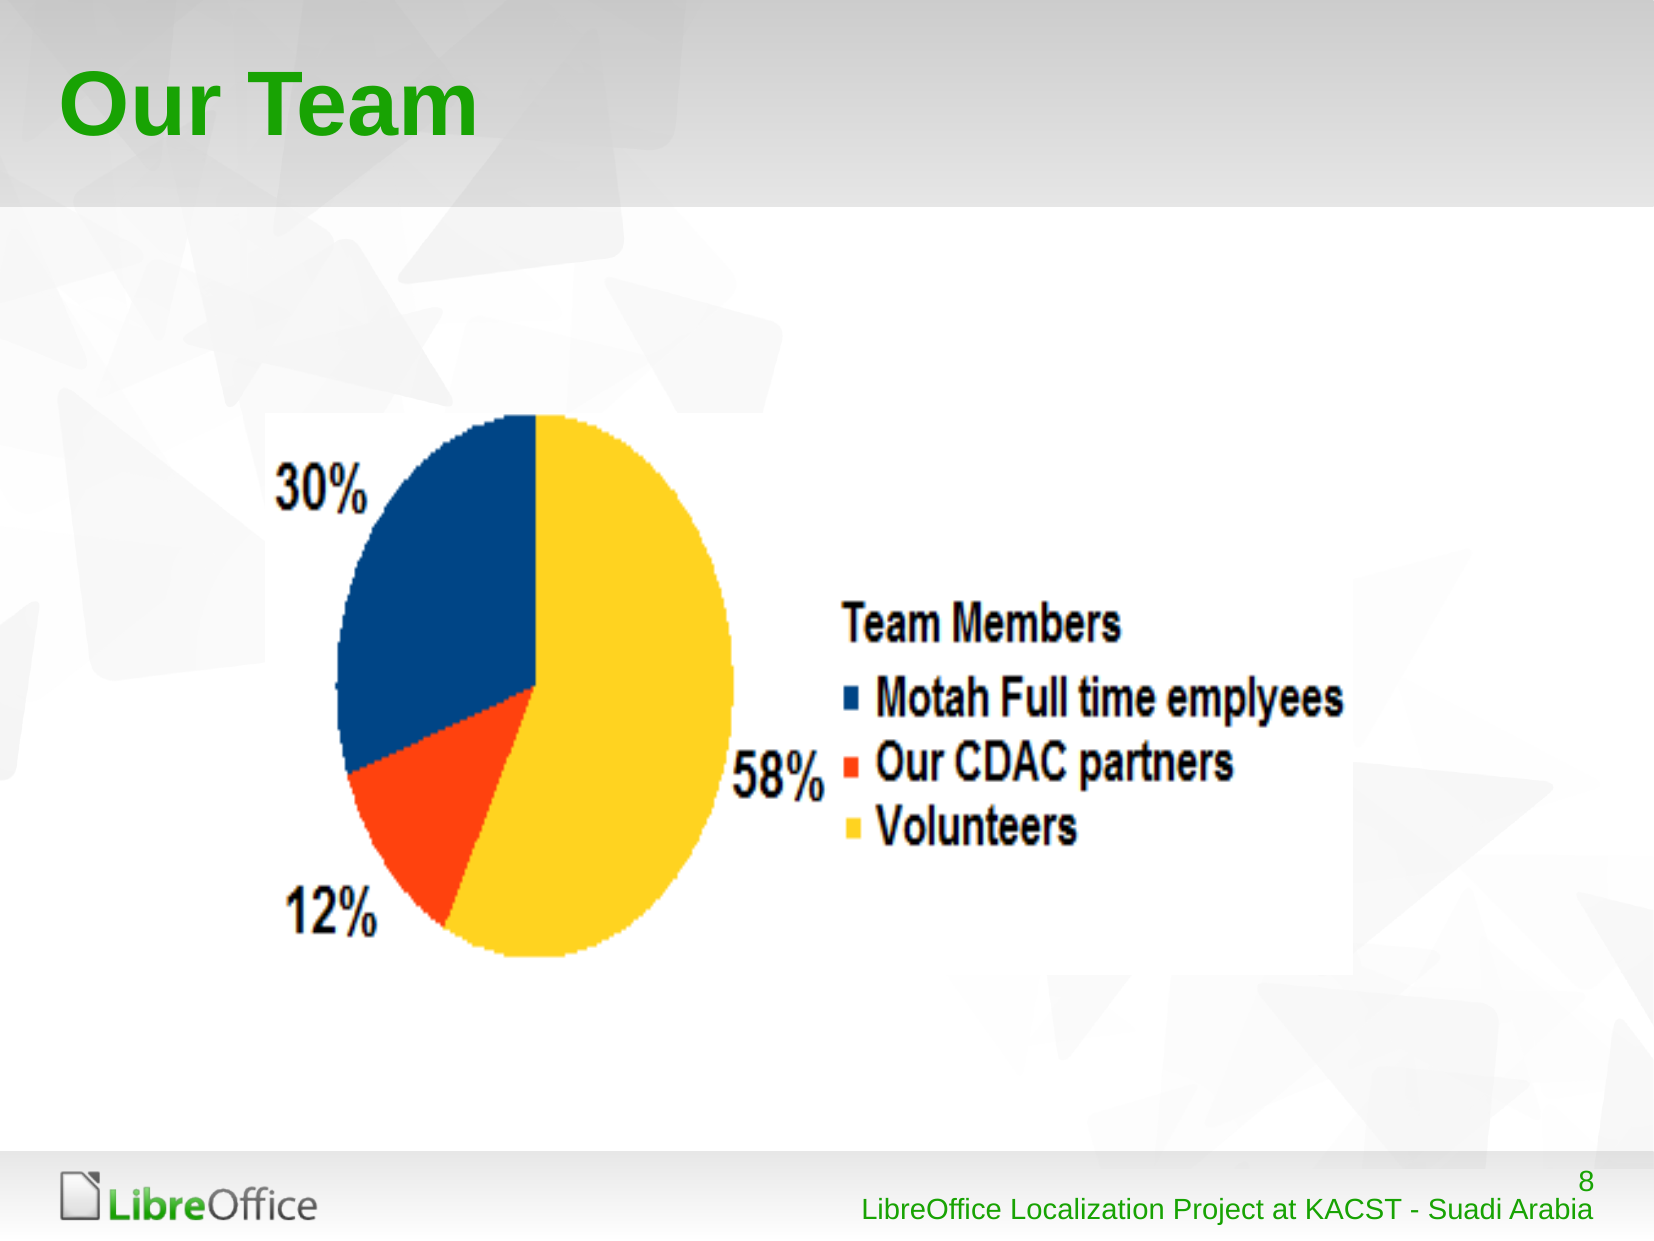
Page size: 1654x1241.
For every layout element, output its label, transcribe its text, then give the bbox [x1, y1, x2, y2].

picture [41, 1152, 337, 1240]
picture [0, 0, 1654, 1169]
title Our Team [59, 29, 1595, 178]
